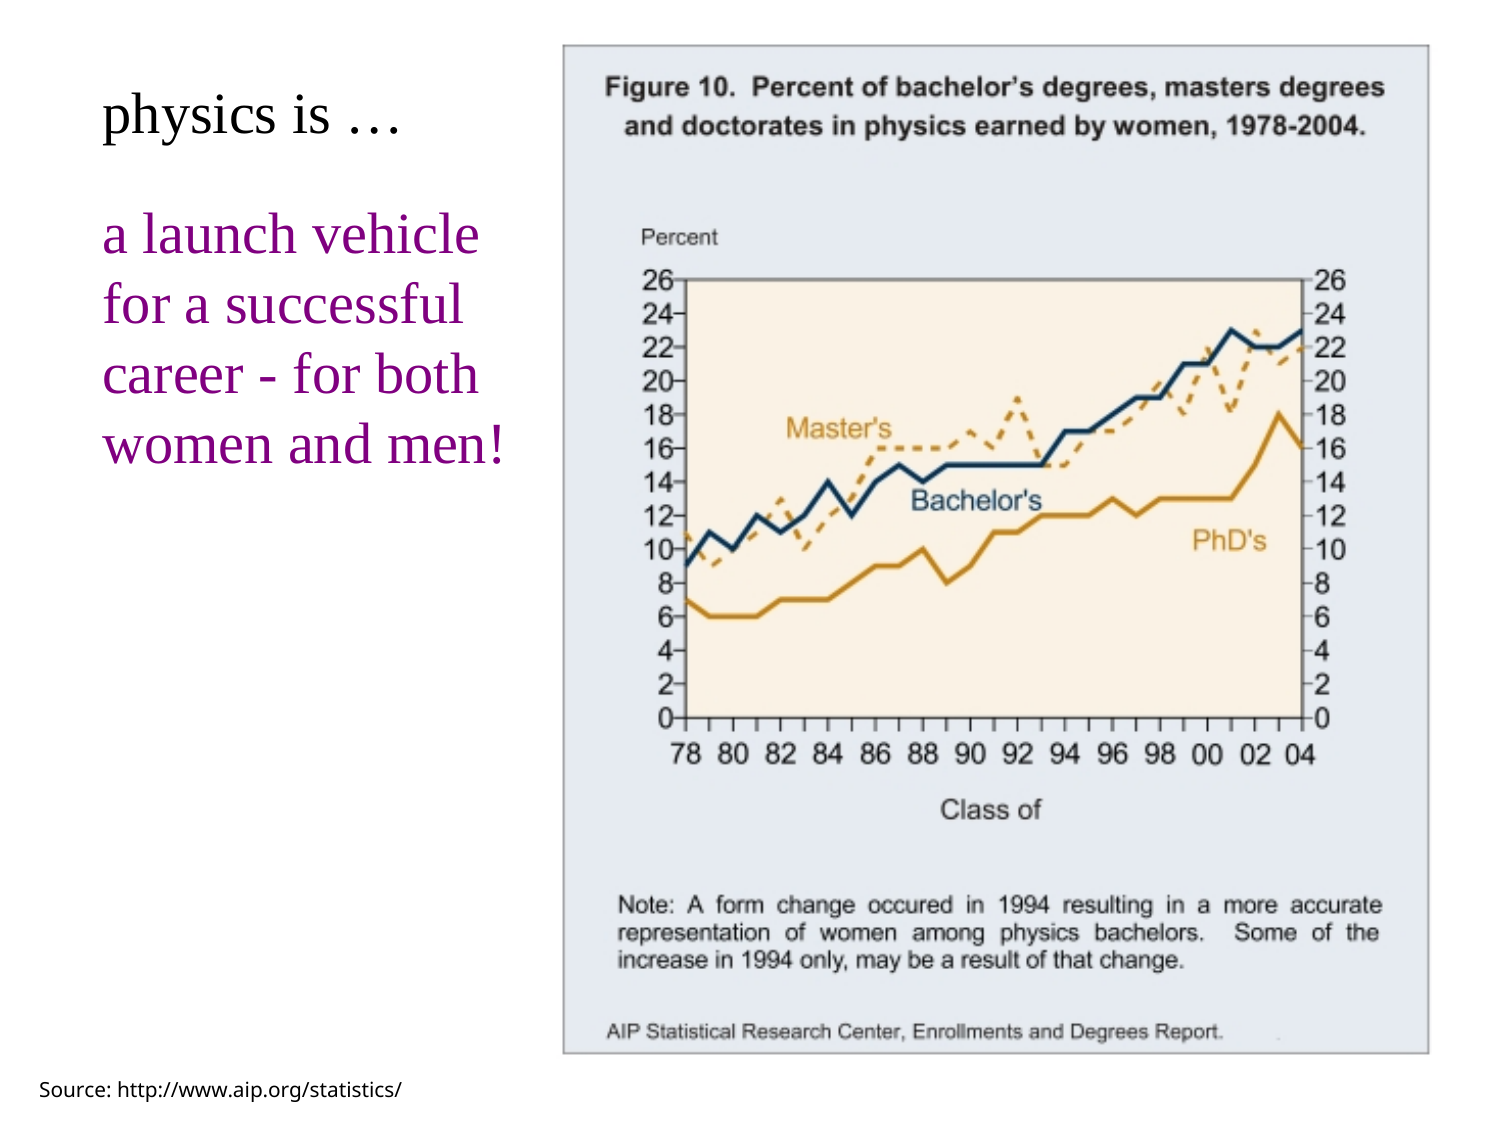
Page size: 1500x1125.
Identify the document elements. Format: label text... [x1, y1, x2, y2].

text_box a launch vehicle for a successful career - for both women and men! [87, 187, 538, 483]
text_box Source: http://www.aip.org/statistics/ [24, 1068, 417, 1110]
text_box physics is … [87, 67, 419, 153]
picture [555, 37, 1438, 1063]
